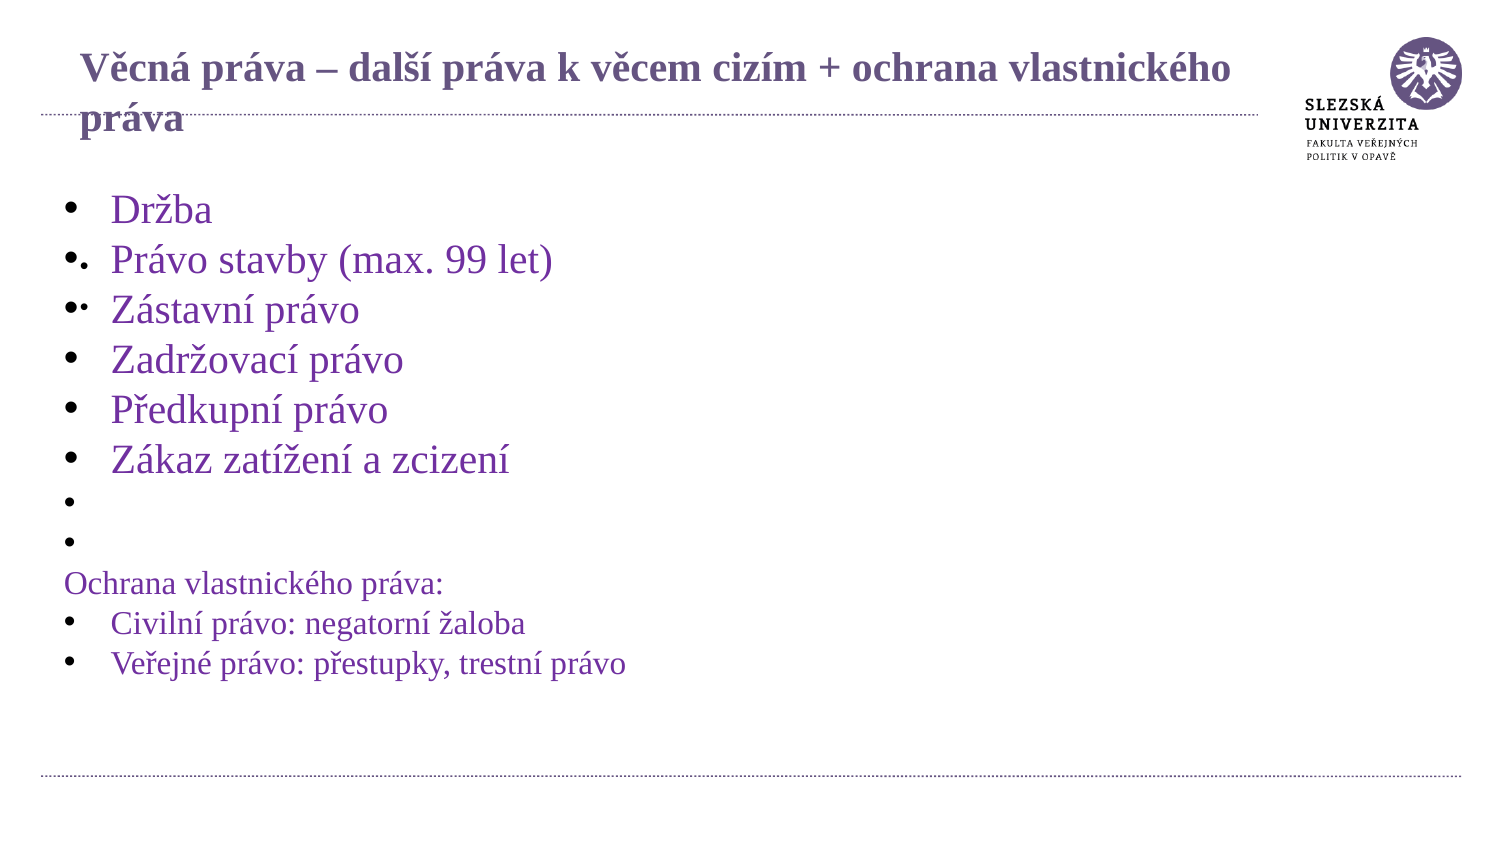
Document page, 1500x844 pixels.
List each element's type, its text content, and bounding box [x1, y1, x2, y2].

title Věcná práva – další práva k věcem cizím + ochrana vlastnického práva [64, 32, 1281, 116]
text_box Držba Právo stavby (max. 99 let) Zástavní právo Zadržovací právo Předkupní právo Zákaz zatížení a zcizení Ochrana vlastnického práva: Civilní právo: negatorní žaloba Veřejné právo: přestupky, trestní právo [48, 134, 1374, 695]
